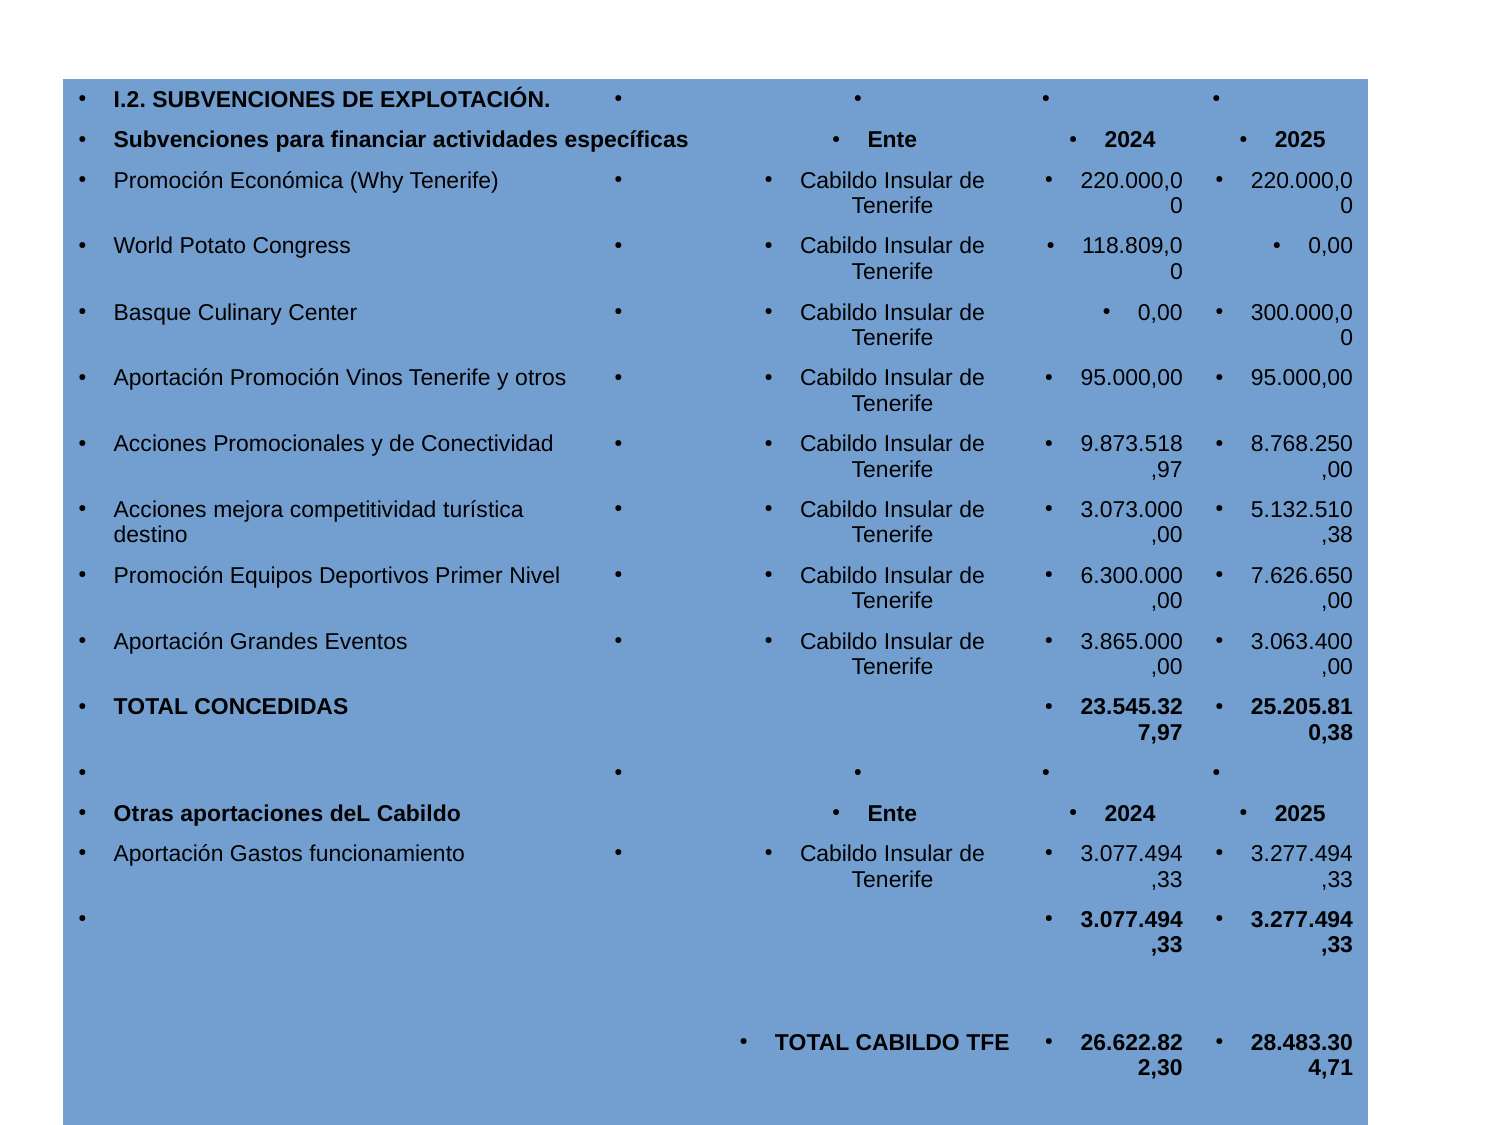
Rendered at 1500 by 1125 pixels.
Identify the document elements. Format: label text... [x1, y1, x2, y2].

table_cell Cabildo Insular de Tenerife [722, 489, 1027, 555]
table_cell [600, 1088, 722, 1125]
table_cell 0,00 [1027, 292, 1197, 358]
table_header [722, 79, 1027, 120]
table_cell Cabildo Insular de Tenerife [722, 160, 1027, 226]
table_header I.2. SUBVENCIONES DE EXPLOTACIÓN. [63, 79, 600, 120]
table_cell 6.300.000,00 [1027, 555, 1197, 621]
table_cell Aportación Gastos funcionamiento [63, 833, 600, 899]
table_cell 3.277.494,33 [1197, 899, 1368, 965]
table_cell 2025 [1197, 793, 1368, 833]
table_cell [600, 160, 722, 226]
table_cell [63, 753, 600, 793]
table_cell 220.000,00 [1027, 160, 1197, 226]
table_cell 8.768.250,00 [1197, 423, 1368, 489]
table_cell TOTAL CABILDO TFE [722, 1022, 1027, 1088]
table_cell 220.000,00 [1197, 160, 1368, 226]
table_cell [600, 489, 722, 555]
table_cell [1197, 965, 1368, 1022]
table_cell Cabildo Insular de Tenerife [722, 423, 1027, 489]
table_cell Cabildo Insular de Tenerife [722, 358, 1027, 423]
table_cell [1027, 965, 1197, 1022]
table_cell [600, 226, 722, 292]
table_cell 25.205.810,38 [1197, 687, 1368, 753]
table_cell [63, 1022, 600, 1088]
table_cell Basque Culinary Center [63, 292, 600, 358]
table_cell 2025 [1197, 120, 1368, 160]
table_cell Otras aportaciones deL Cabildo [63, 793, 722, 833]
table_cell Cabildo Insular de Tenerife [722, 833, 1027, 899]
table_cell [600, 423, 722, 489]
table_cell [63, 899, 1027, 965]
table_cell Promoción Económica (Why Tenerife) [63, 160, 600, 226]
table_cell [600, 555, 722, 621]
table_cell [63, 1088, 600, 1125]
table_cell [600, 965, 722, 1022]
table_cell Acciones Promocionales y de Conectividad [63, 423, 600, 489]
table_cell 9.873.518,97 [1027, 423, 1197, 489]
table_cell 7.626.650,00 [1197, 555, 1368, 621]
table_cell 3.865.000,00 [1027, 621, 1197, 687]
table_cell [600, 1022, 722, 1088]
table_cell [600, 753, 722, 793]
table_cell [1197, 753, 1368, 793]
table_cell 118.809,00 [1027, 226, 1197, 292]
table_cell Cabildo Insular de Tenerife [722, 292, 1027, 358]
table_cell Promoción Equipos Deportivos Primer Nivel [63, 555, 600, 621]
table_cell World Potato Congress [63, 226, 600, 292]
table_cell [600, 358, 722, 423]
table_header [1197, 79, 1368, 120]
table_cell [722, 965, 1027, 1022]
table_cell [63, 965, 600, 1022]
table_cell Ente [722, 793, 1027, 833]
table_cell Aportación Grandes Eventos [63, 621, 600, 687]
table_cell 3.077.494,33 [1027, 833, 1197, 899]
table_cell 3.277.494,33 [1197, 833, 1368, 899]
table_cell Acciones mejora competitividad turística destino [63, 489, 600, 555]
table_cell [600, 621, 722, 687]
table_cell Cabildo Insular de Tenerife [722, 621, 1027, 687]
table_cell [600, 833, 722, 899]
table_cell 2024 [1027, 793, 1197, 833]
table_cell 95.000,00 [1027, 358, 1197, 423]
table_cell [1027, 753, 1197, 793]
table_cell 26.622.822,30 [1027, 1022, 1197, 1088]
table_cell 3.077.494,33 [1027, 899, 1197, 965]
table_cell 300.000,00 [1197, 292, 1368, 358]
table_cell [722, 753, 1027, 793]
table_cell 3.073.000,00 [1027, 489, 1197, 555]
table_cell Cabildo Insular de Tenerife [722, 226, 1027, 292]
table_cell 5.132.510,38 [1197, 489, 1368, 555]
table_cell [722, 1088, 1027, 1125]
table_cell 95.000,00 [1197, 358, 1368, 423]
table_cell [1197, 1088, 1368, 1125]
table_header [1027, 79, 1197, 120]
table_header [600, 79, 722, 120]
table_cell TOTAL CONCEDIDAS [63, 687, 1027, 753]
table_cell 3.063.400,00 [1197, 621, 1368, 687]
table_cell [1027, 1088, 1197, 1125]
table_cell Ente [722, 120, 1027, 160]
table_cell Subvenciones para financiar actividades específicas [63, 120, 722, 160]
table_cell Aportación Promoción Vinos Tenerife y otros [63, 358, 600, 423]
table_cell 23.545.327,97 [1027, 687, 1197, 753]
table_cell 2024 [1027, 120, 1197, 160]
table_cell 0,00 [1197, 226, 1368, 292]
table_cell Cabildo Insular de Tenerife [722, 555, 1027, 621]
table_cell [600, 292, 722, 358]
table_cell 28.483.304,71 [1197, 1022, 1368, 1088]
